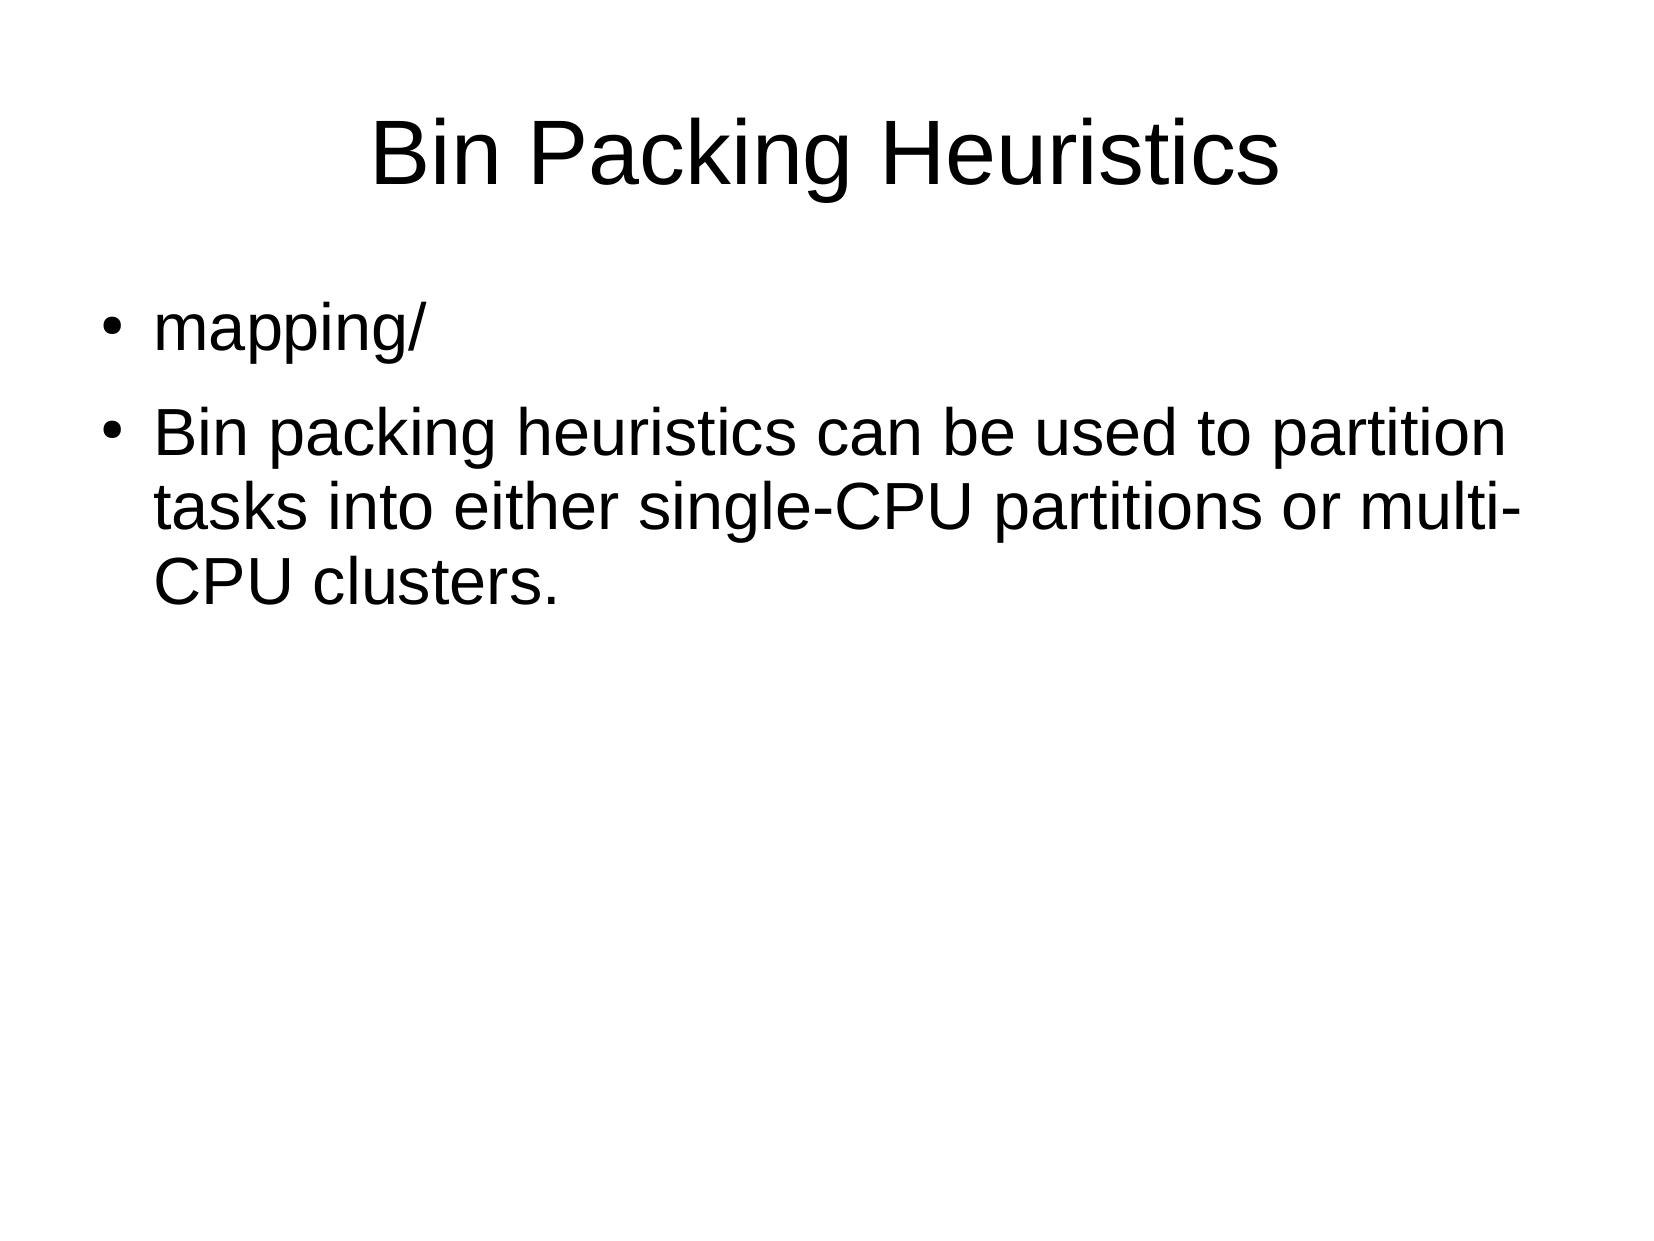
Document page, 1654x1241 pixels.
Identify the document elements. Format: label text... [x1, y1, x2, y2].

list mapping/ Bin packing heuristics can be used to partition tasks into either single-CPU partitions or multi-CPU clusters. [82, 290, 1571, 1010]
title Bin Packing Heuristics [82, 49, 1571, 257]
